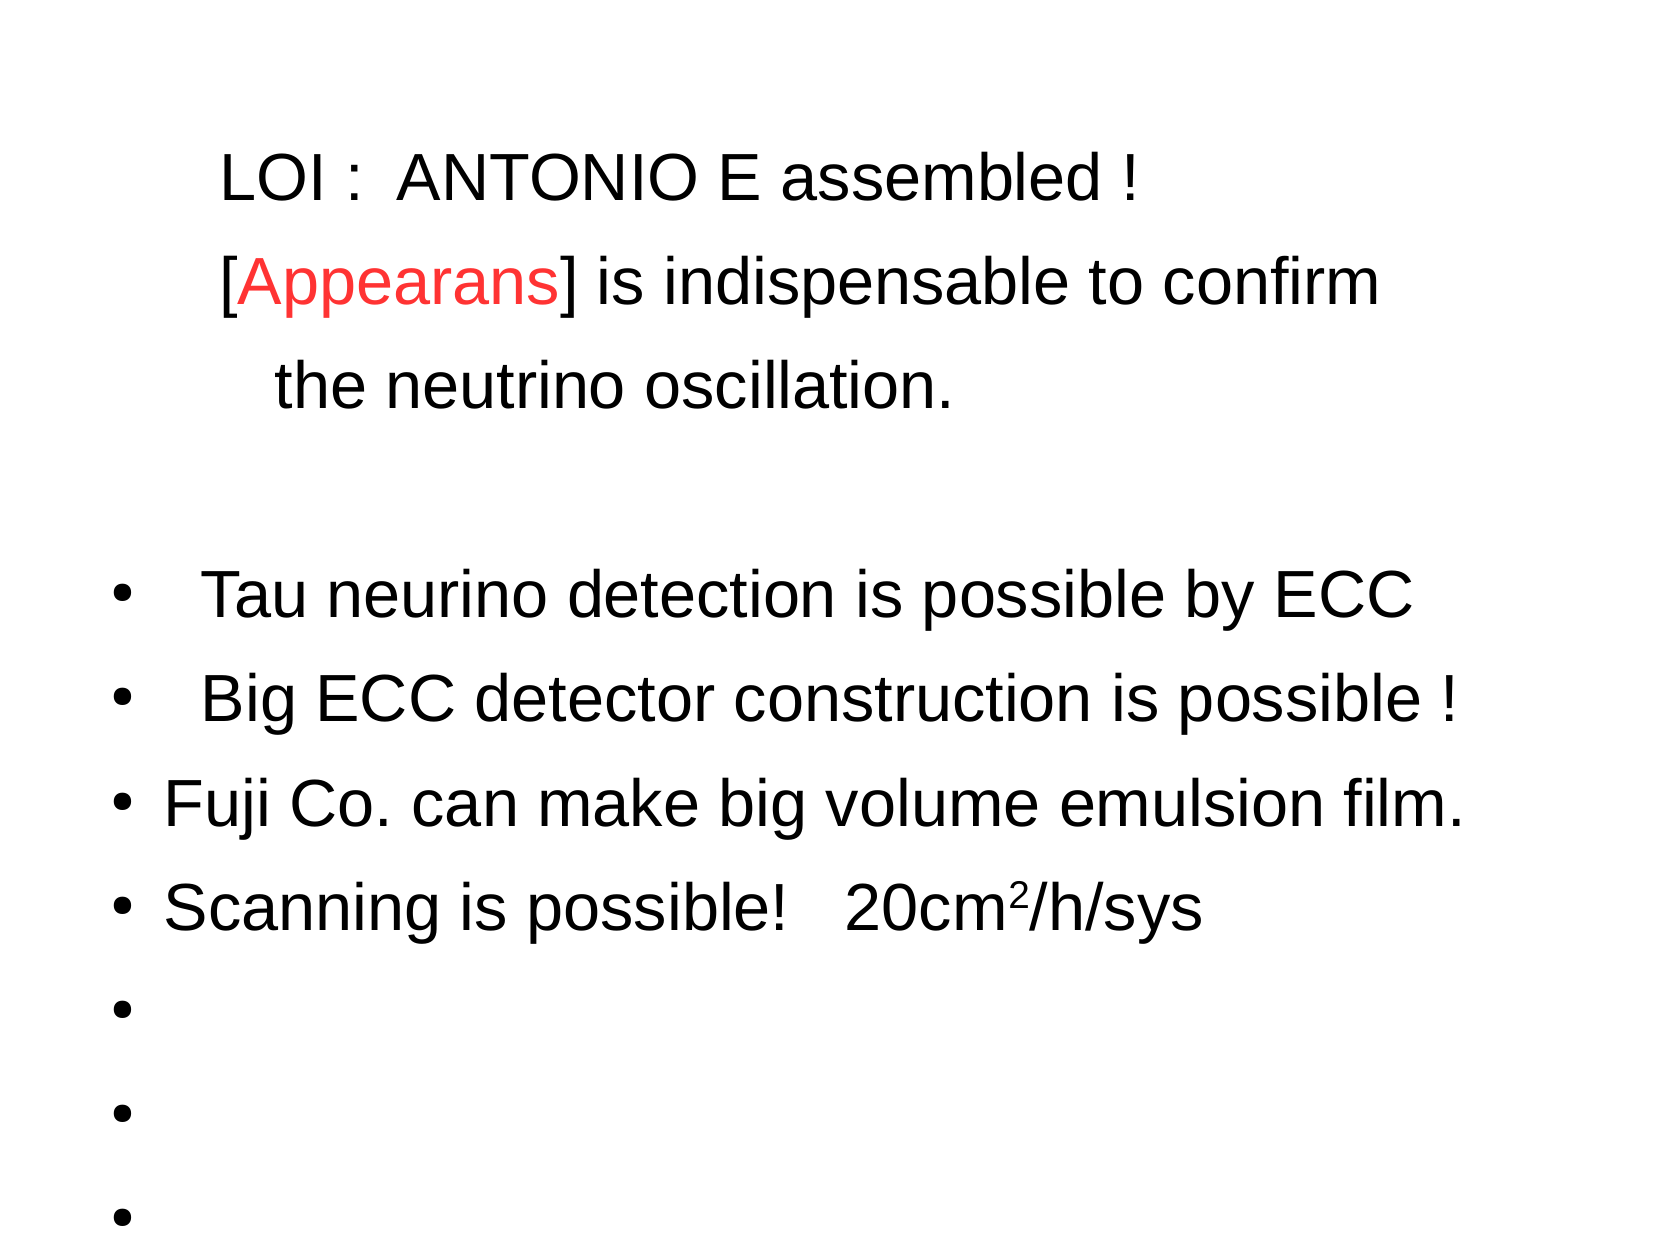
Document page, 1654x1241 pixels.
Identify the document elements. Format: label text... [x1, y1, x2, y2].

list LOI : ANTONIO E assembled ! [Appearans] is indispensable to confirm the neutrino oscillation. Tau neurino detection is possible by ECC Big ECC detector construction is possible ! Fuji Co. can make big volume emulsion film. Scanning is possible! 20cm2/h/sys [92, 140, 1582, 1241]
